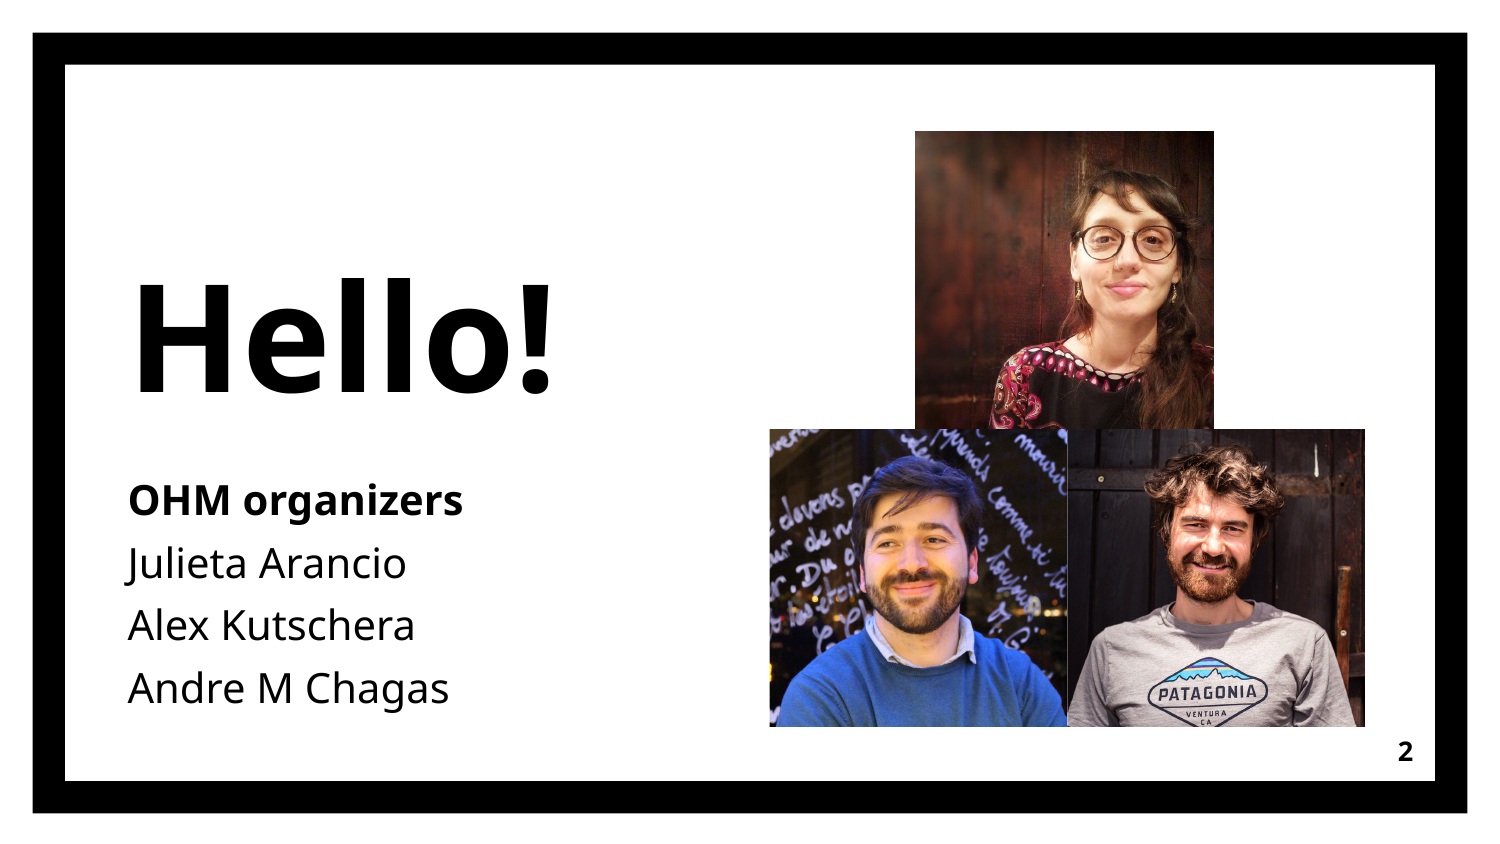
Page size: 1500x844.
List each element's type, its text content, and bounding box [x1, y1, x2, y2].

title Hello! [112, 247, 682, 396]
subtitle OHM organizers Julieta Arancio Alex Kutschera Andre M Chagas [112, 396, 682, 727]
picture [769, 131, 1365, 727]
slide_number 1 [1338, 720, 1429, 786]
